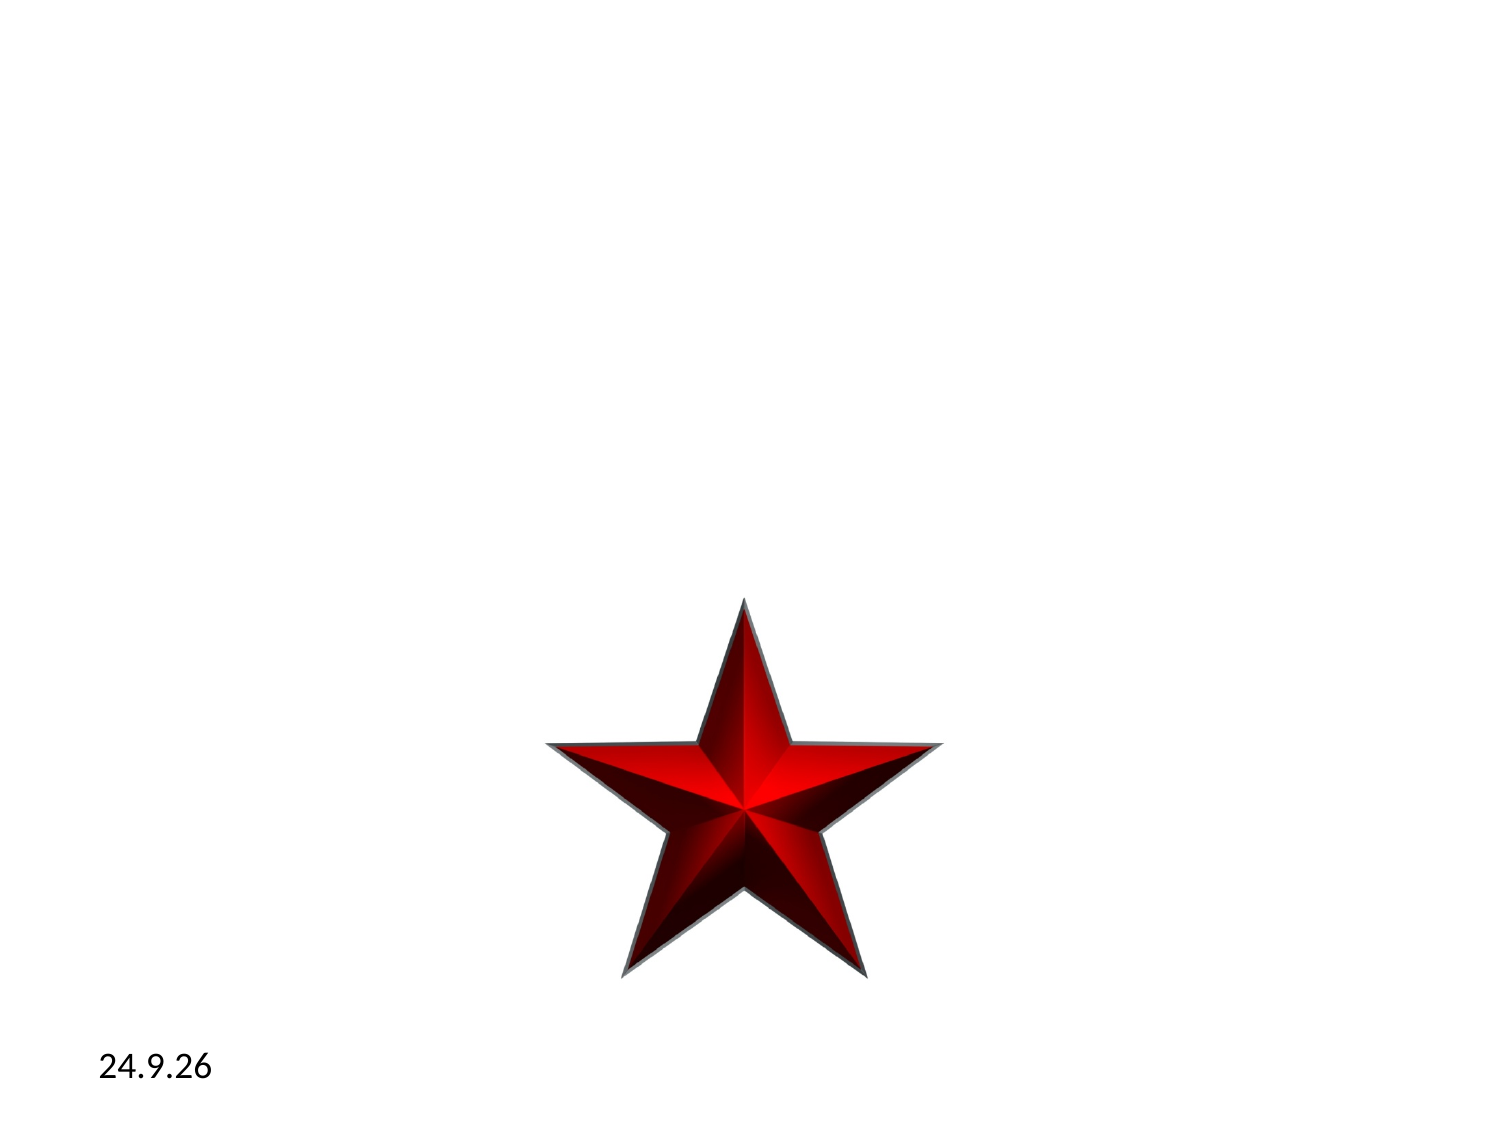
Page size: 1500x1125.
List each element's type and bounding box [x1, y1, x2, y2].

picture [41, 37, 1455, 1109]
